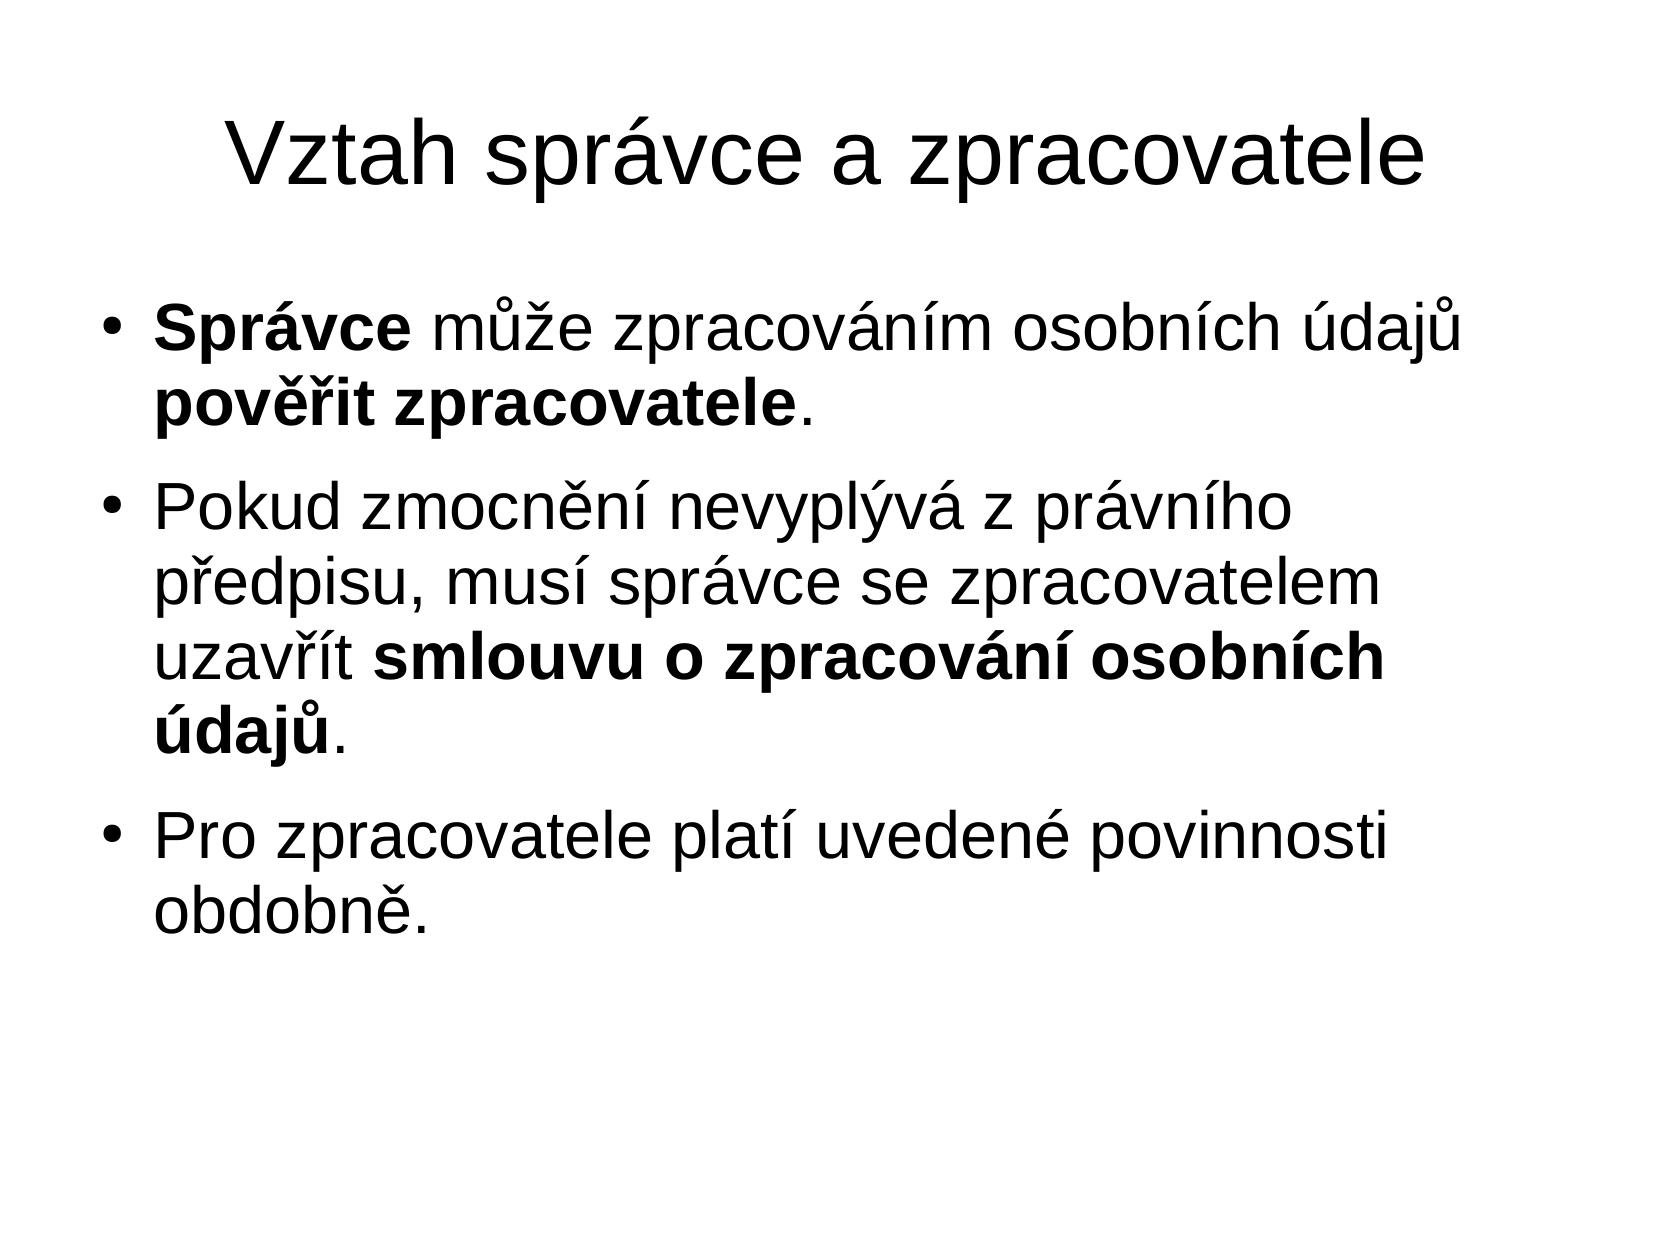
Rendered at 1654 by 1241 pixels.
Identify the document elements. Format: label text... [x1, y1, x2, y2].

title Vztah správce a zpracovatele [82, 49, 1571, 257]
list Správce může zpracováním osobních údajů pověřit zpracovatele. Pokud zmocnění nevyplývá z právního předpisu, musí správce se zpracovatelem uzavřít smlouvu o zpracování osobních údajů. Pro zpracovatele platí uvedené povinnosti obdobně. [82, 290, 1571, 1010]
